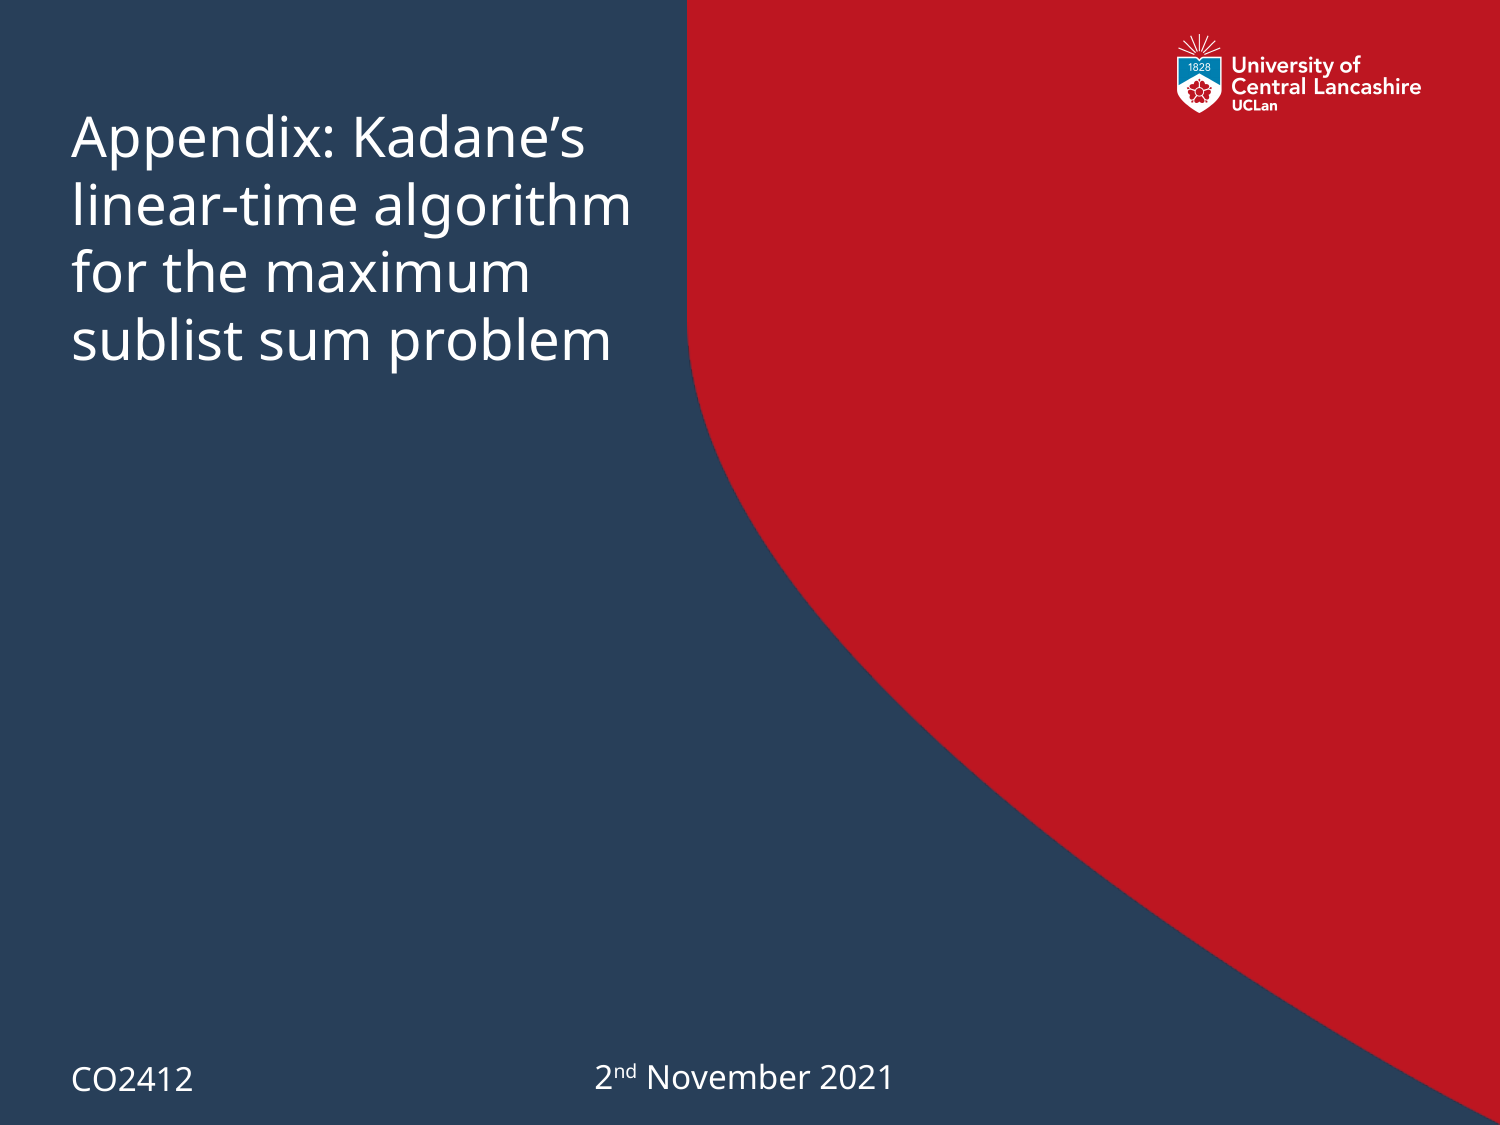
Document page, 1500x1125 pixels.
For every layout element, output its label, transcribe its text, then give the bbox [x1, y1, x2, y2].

picture [687, 0, 1500, 1125]
text_box Appendix: Kadane’s linear-time algorithm for the maximum sublist sum problem [56, 116, 674, 358]
